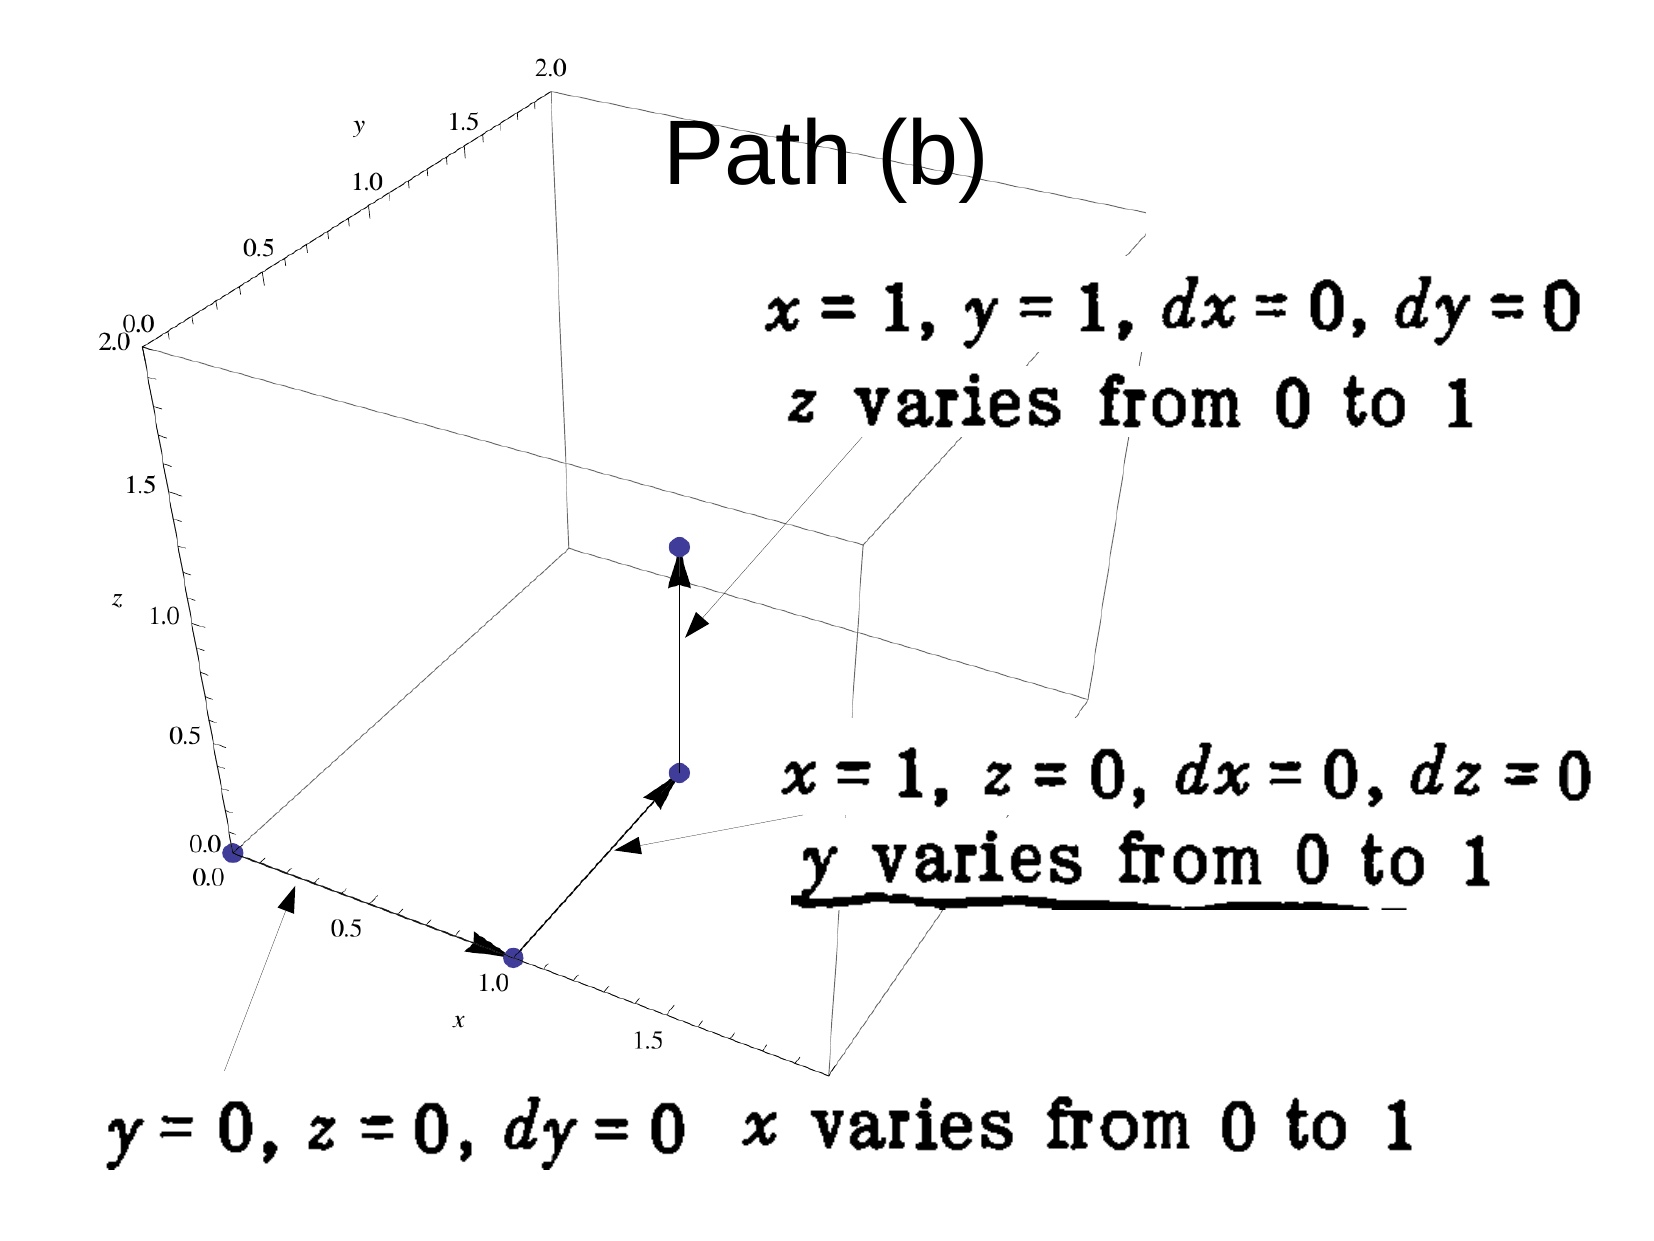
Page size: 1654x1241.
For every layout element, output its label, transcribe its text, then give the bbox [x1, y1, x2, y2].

title Path (b) [82, 49, 1571, 257]
picture [23, 35, 1630, 1182]
